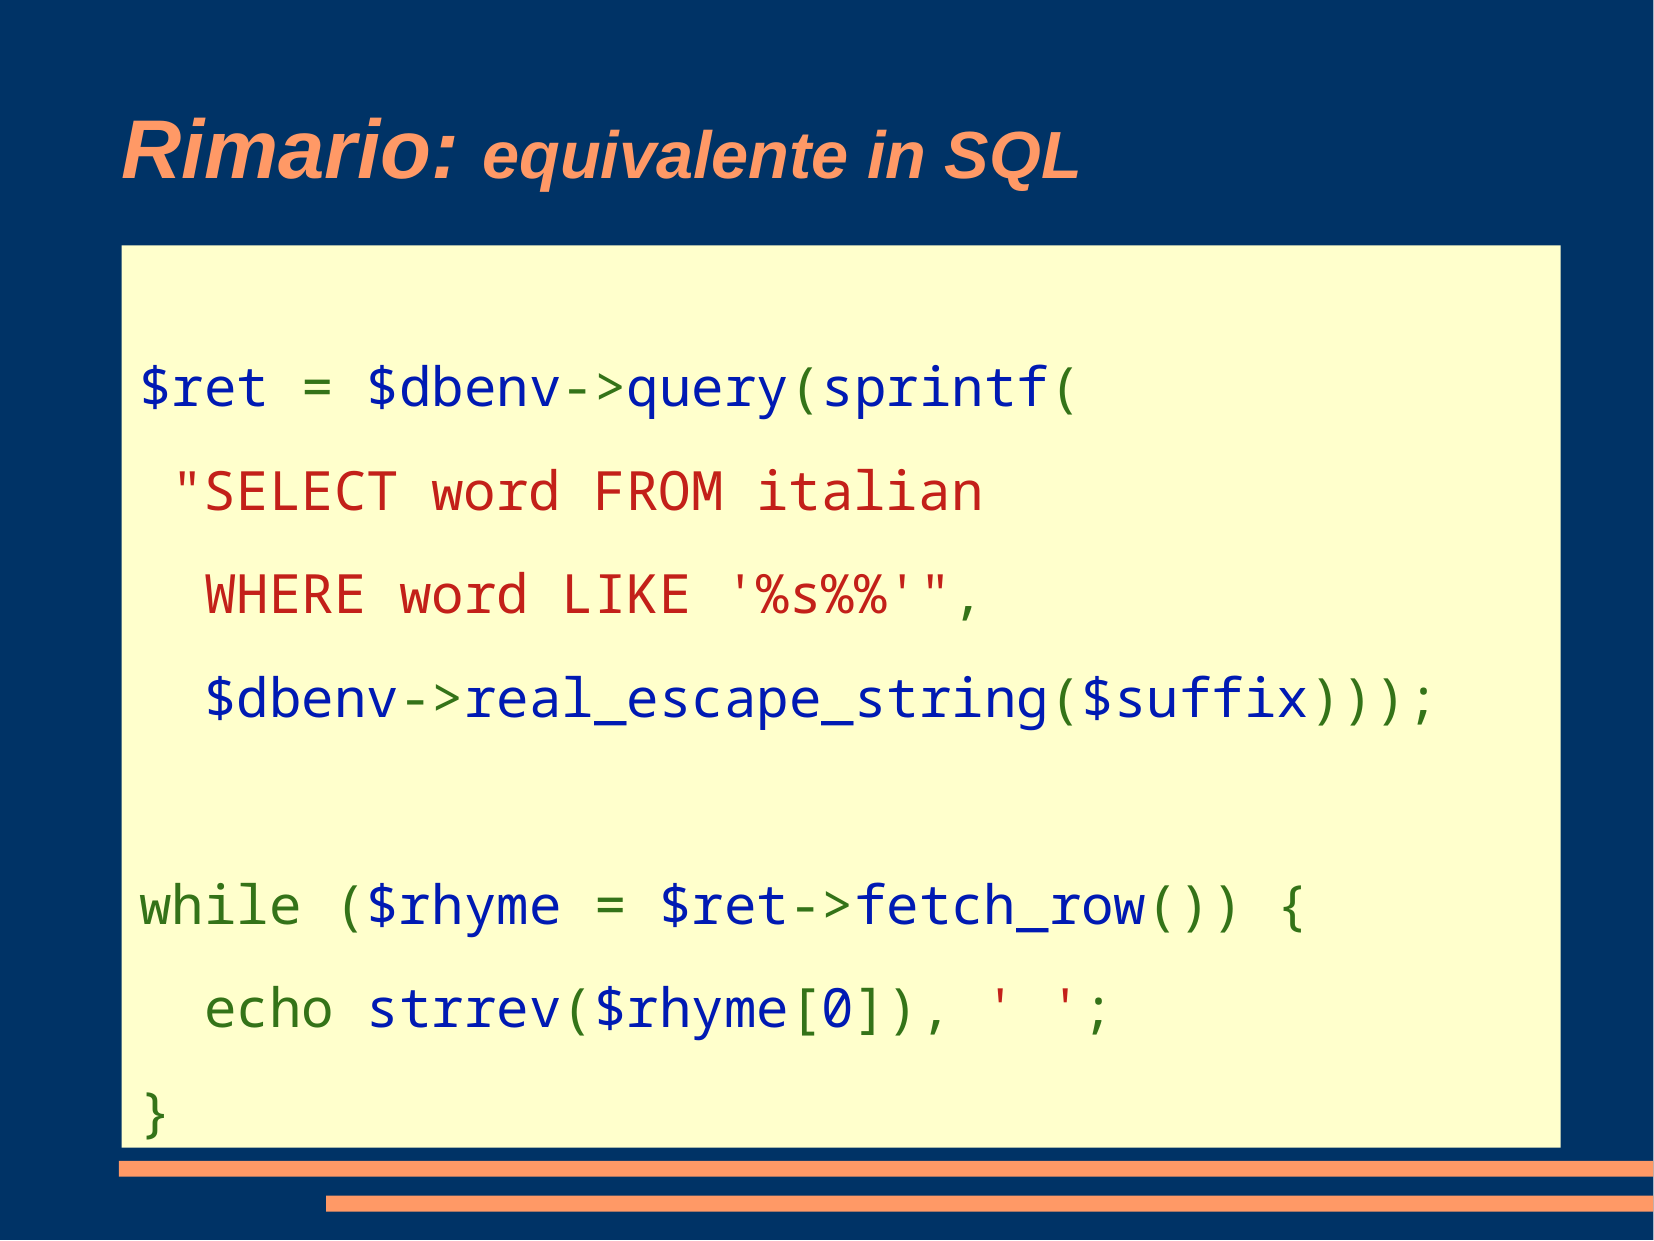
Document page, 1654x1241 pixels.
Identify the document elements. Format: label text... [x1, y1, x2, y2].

list $ret = $dbenv->query(sprintf( "SELECT word FROM italian WHERE word LIKE '%s%%'", $dbenv->real_escape_string($suffix))); while ($rhyme = $ret->fetch_row()) { echo strrev($rhyme[0]), ' '; } [121, 245, 1561, 1056]
title Rimario: equivalente in SQL [121, 46, 1534, 245]
